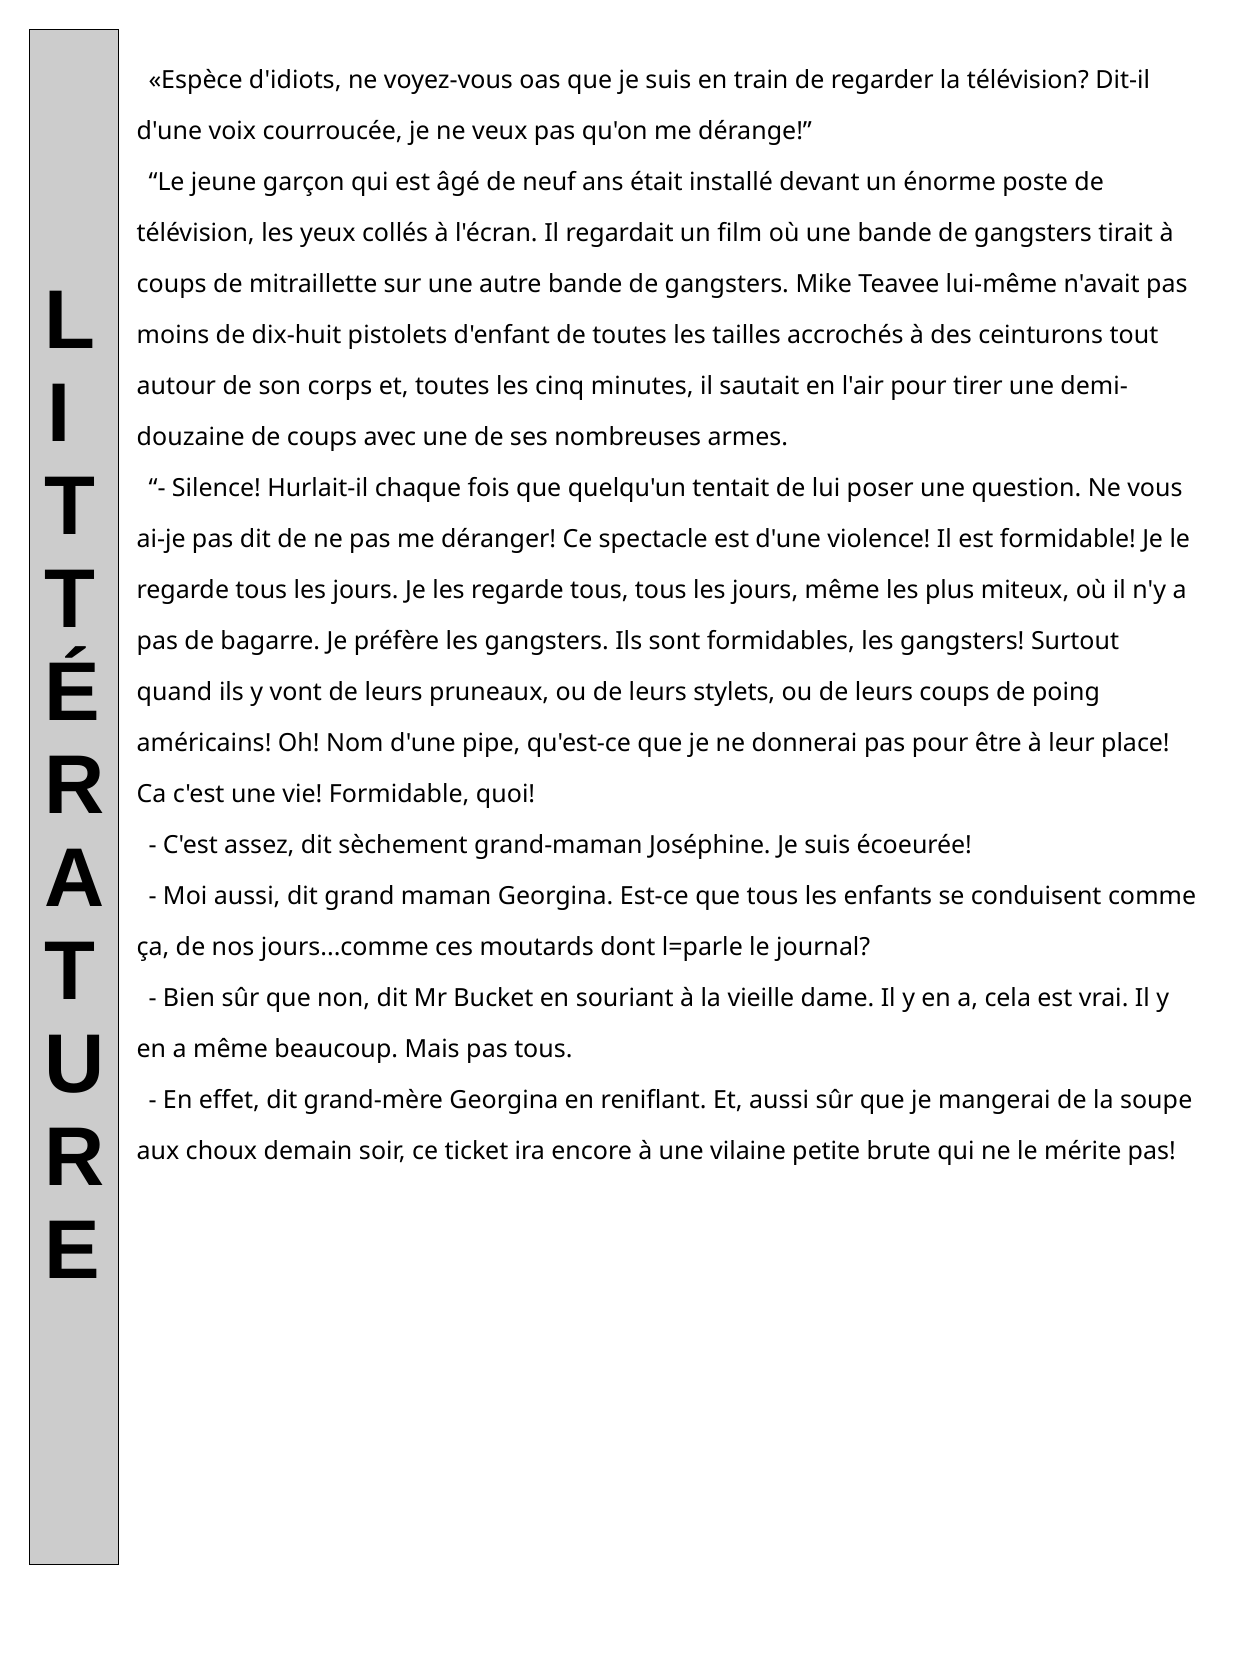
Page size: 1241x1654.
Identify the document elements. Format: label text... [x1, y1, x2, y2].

text_box [29, 29, 119, 1565]
text_box LITTÉRATURE [29, 265, 89, 1304]
text_box «Espèce d'idiots, ne voyez-vous oas que je suis en train de regarder la télévision? Dit-il d'une voix courroucée, je ne veux pas qu'on me dérange!” “Le jeune garçon qui est âgé de neuf ans était installé devant un énorme poste de télévision, les yeux collés à l'écran. Il regardait un film où une bande de gangsters tirait à coups de mitraillette sur une autre bande de gangsters. Mike Teavee lui-même n'avait pas moins de dix-huit pistolets d'enfant de toutes les tailles accrochés à des ceinturons tout autour de son corps et, toutes les cinq minutes, il sautait en l'air pour tirer une demi-douzaine de coups avec une de ses nombreuses armes. “- Silence! Hurlait-il chaque fois que quelqu'un tentait de lui poser une question. Ne vous ai-je pas dit de ne pas me déranger! Ce spectacle est d'une violence! Il est formidable! Je le regarde tous les jours. Je les regarde tous, tous les jours, même les plus miteux, où il n'y a pas de bagarre. Je préfère les gangsters. Ils sont formidables, les gangsters! Surtout quand ils y vont de leurs pruneaux, ou de leurs stylets, ou de leurs coups de poing américains! Oh! Nom d'une pipe, qu'est-ce que je ne donnerai pas pour être à leur place! Ca c'est une vie! Formidable, quoi! - C'est assez, dit sèchement grand-maman Joséphine. Je suis écoeurée! - Moi aussi, dit grand maman Georgina. Est-ce que tous les enfants se conduisent comme ça, de nos jours...comme ces moutards dont l=parle le journal? - Bien sûr que non, dit Mr Bucket en souriant à la vieille dame. Il y en a, cela est vrai. Il y en a même beaucoup. Mais pas tous. - En effet, dit grand-mère Georgina en reniflant. Et, aussi sûr que je mangerai de la soupe aux choux demain soir, ce ticket ira encore à une vilaine petite brute qui ne le mérite pas! [118, 29, 1211, 1182]
